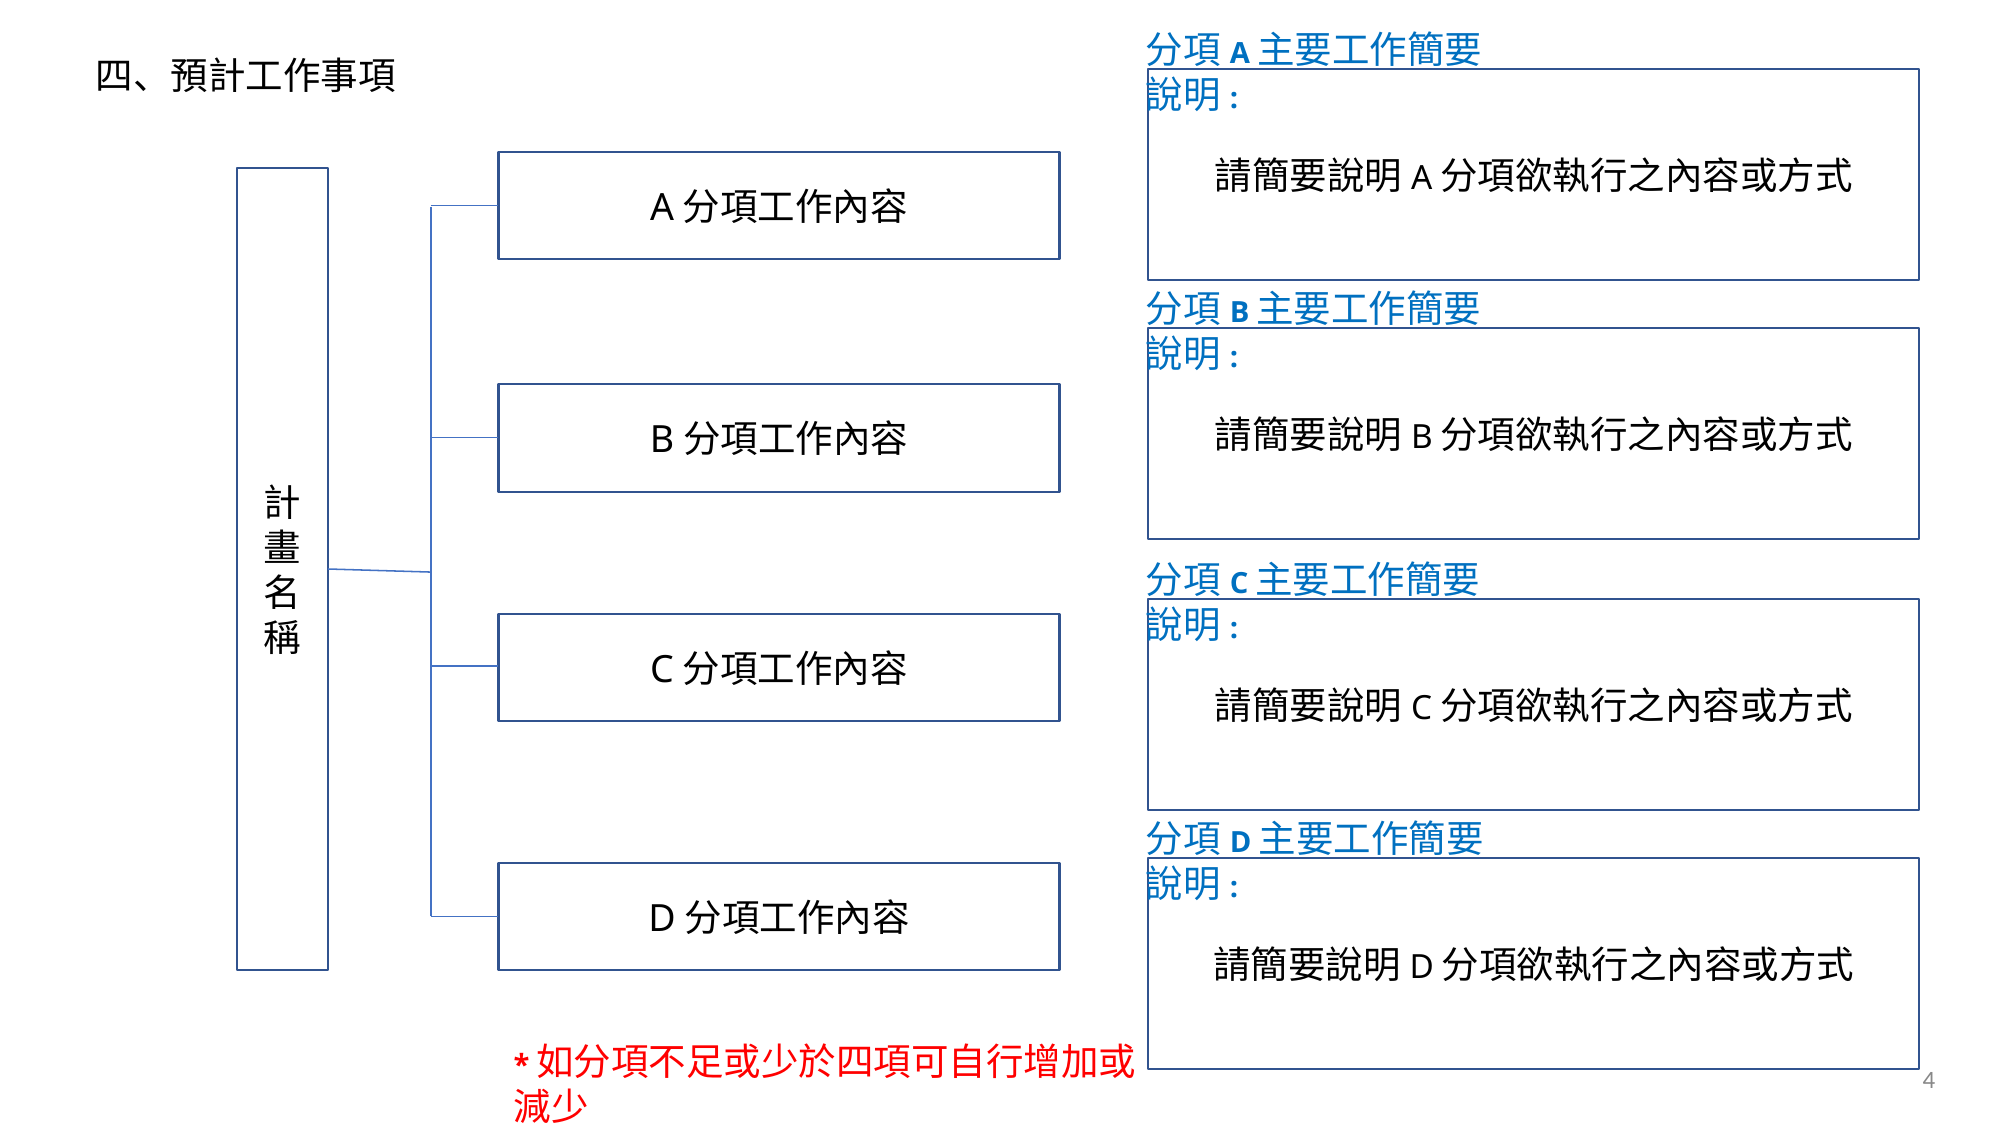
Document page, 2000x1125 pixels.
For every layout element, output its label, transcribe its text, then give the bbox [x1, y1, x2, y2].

text_box *如分項不足或少於四項可自行增加或減少 [498, 1030, 1154, 1081]
text_box 分項B主要工作簡要說明: [1130, 277, 1520, 329]
text_box 分項D主要工作簡要說明: [1130, 807, 1520, 858]
text_box 請簡要說明B分項欲執行之內容或方式 [1148, 328, 1919, 539]
text_box 計畫名稱 [236, 167, 328, 971]
text_box 四、預計工作事項 [80, 44, 448, 110]
text_box D分項工作內容 [498, 862, 1060, 971]
footer 4 [1799, 1048, 2000, 1109]
text_box 請簡要說明D分項欲執行之內容或方式 [1148, 857, 1919, 1069]
text_box C分項工作內容 [498, 613, 1060, 722]
text_box 請簡要說明C分項欲執行之內容或方式 [1148, 599, 1919, 810]
text_box B分項工作內容 [498, 384, 1060, 492]
text_box 請簡要說明A分項欲執行之內容或方式 [1148, 69, 1919, 281]
text_box 分項C主要工作簡要說明: [1130, 548, 1520, 600]
text_box A分項工作內容 [498, 151, 1060, 260]
text_box 分項A主要工作簡要說明: [1130, 18, 1520, 70]
